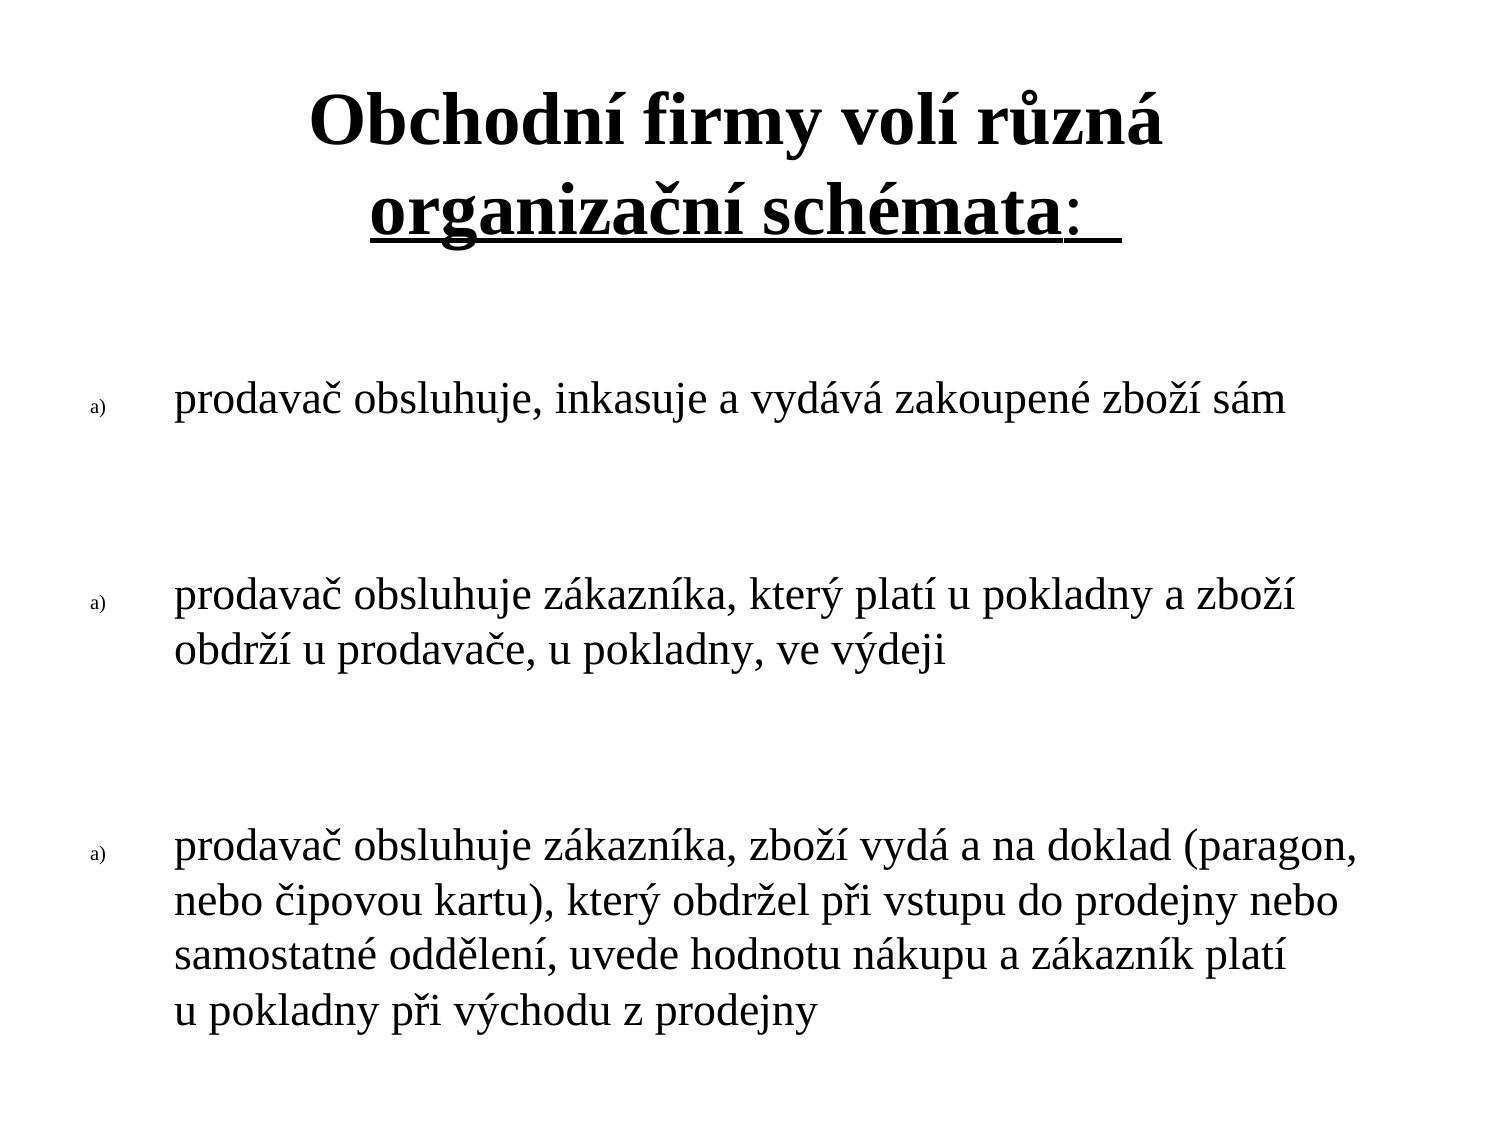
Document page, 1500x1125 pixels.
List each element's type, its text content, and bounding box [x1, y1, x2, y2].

text_box prodavač obsluhuje, inkasuje a vydává zakoupené zboží sám prodavač obsluhuje zákazníka, který platí u pokladny a zboží obdrží u prodavače, u pokladny, ve výdeji prodavač obsluhuje zákazníka, zboží vydá a na doklad (paragon, nebo čipovou kartu), který obdržel při vstupu do prodejny nebo samostatné oddělení, uvede hodnotu nákupu a zákazník platí u pokladny při východu z prodejny [75, 262, 1426, 1005]
title Obchodní firmy volí různá organizační schémata: [70, 0, 1421, 367]
